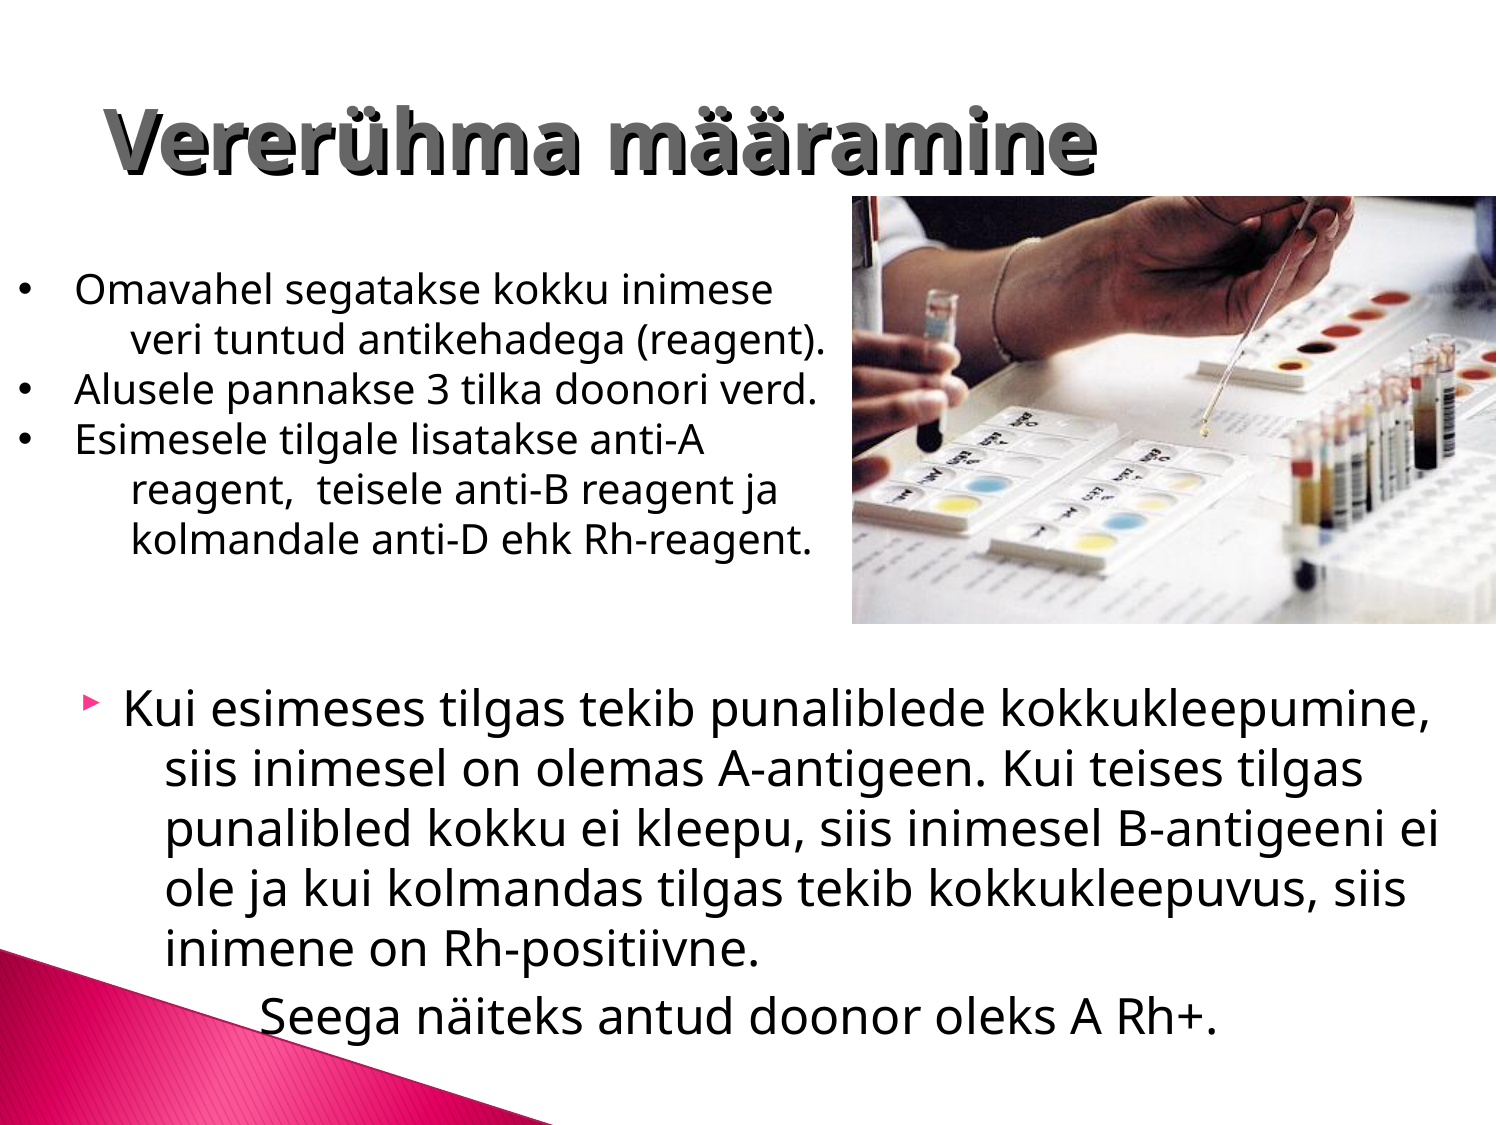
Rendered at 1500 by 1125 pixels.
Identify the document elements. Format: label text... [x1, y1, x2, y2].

picture [852, 196, 1496, 624]
text_box Omavahel segatakse kokku inimese veri tuntud antikehadega (reagent). Alusele pannakse 3 tilka doonori verd. Esimesele tilgale lisatakse anti-A reagent, teisele anti-B reagent ja kolmandale anti-D ehk Rh-reagent. [2, 255, 853, 675]
title Vererühma määramine [88, 42, 1439, 231]
list Kui esimeses tilgas tekib punaliblede kokkukleepumine, siis inimesel on olemas A-antigeen. Kui teises tilgas punalibled kokku ei kleepu, siis inimesel B-antigeeni ei ole ja kui kolmandas tilgas tekib kokkukleepuvus, siis inimene on Rh-positiivne. Seega näiteks antud doonor oleks A Rh+. [29, 668, 1496, 1059]
